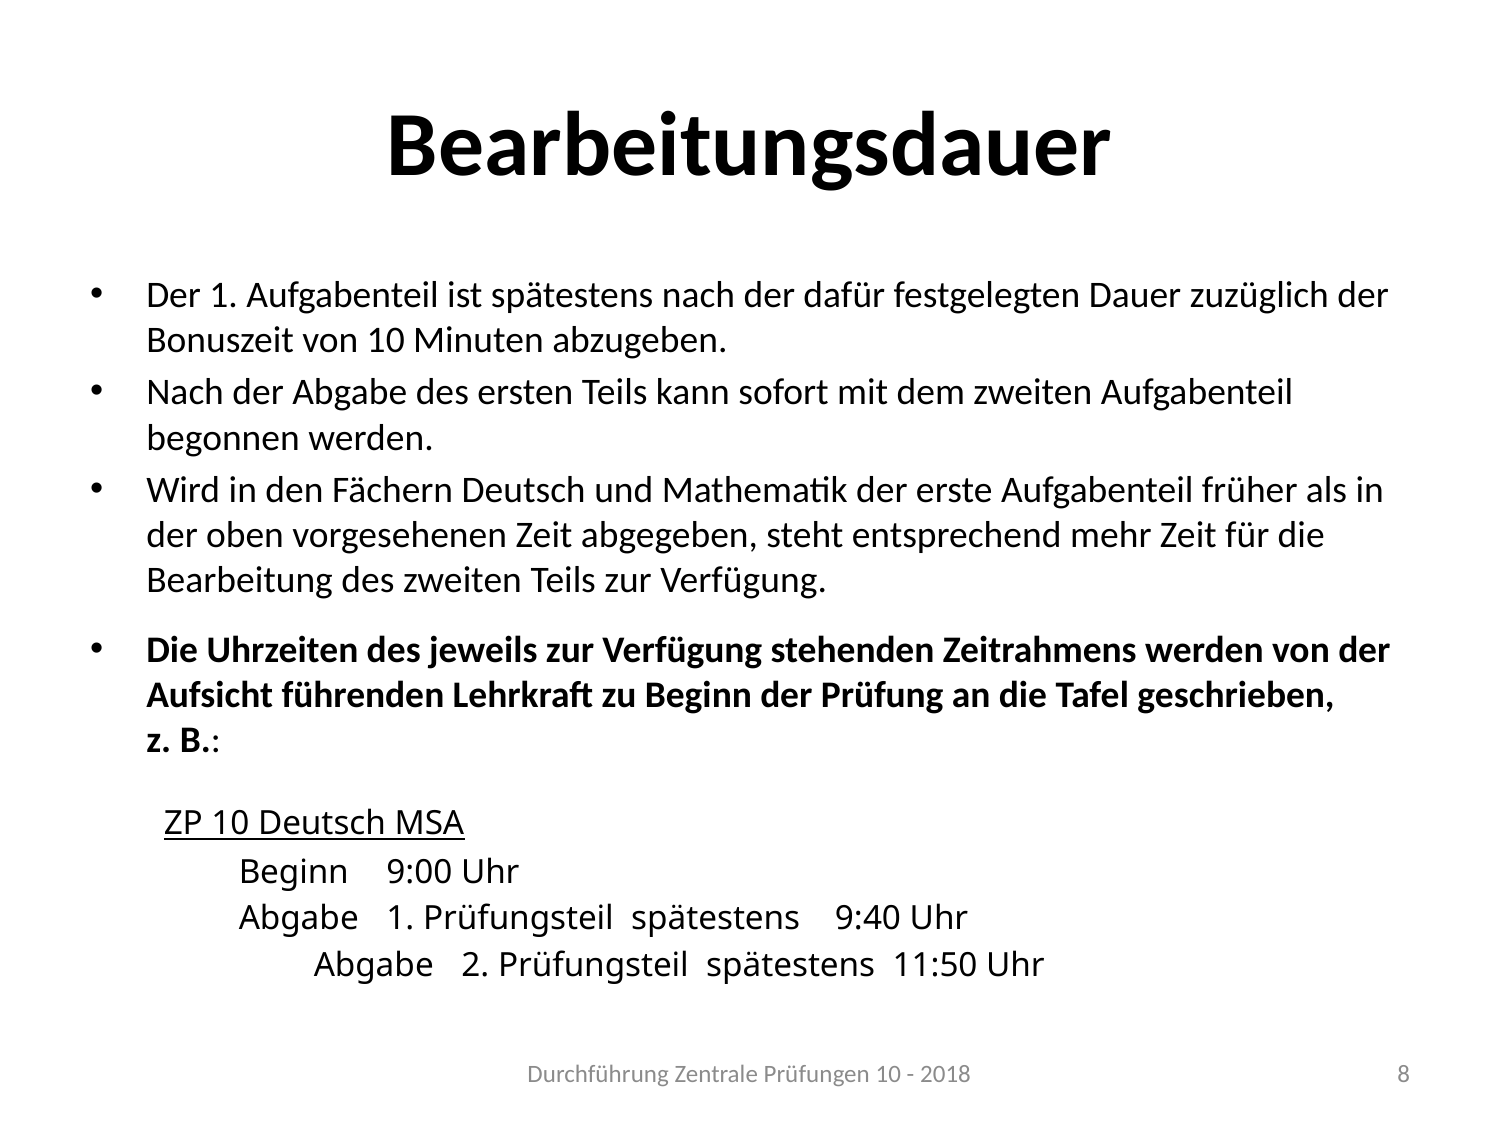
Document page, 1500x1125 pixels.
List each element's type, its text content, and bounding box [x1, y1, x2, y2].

slide_number <Foliennummer> [1074, 1042, 1425, 1103]
title Bearbeitungsdauer [75, 45, 1425, 233]
footer Durchführung Zentrale Prüfungen 10 - 2018 [512, 1042, 988, 1103]
list Der 1. Aufgabenteil ist spätestens nach der dafür festgelegten Dauer zuzüglich der Bonuszeit von 10 Minuten abzugeben. Nach der Abgabe des ersten Teils kann sofort mit dem zweiten Aufgabenteil begonnen werden. Wird in den Fächern Deutsch und Mathematik der erste Aufgabenteil früher als in der oben vorgesehenen Zeit abgegeben, steht entsprechend mehr Zeit für die Bearbeitung des zweiten Teils zur Verfügung. Die Uhrzeiten des jeweils zur Verfügung stehenden Zeitrahmens werden von der Aufsicht führenden Lehrkraft zu Beginn der Prüfung an die Tafel geschrieben, z. B.: ZP 10 Deutsch MSA Beginn 9:00 Uhr Abgabe 1. Prüfungsteil spätestens 9:40 Uhr Abgabe 2. Prüfungsteil spätestens 11:50 Uhr [75, 262, 1425, 1047]
